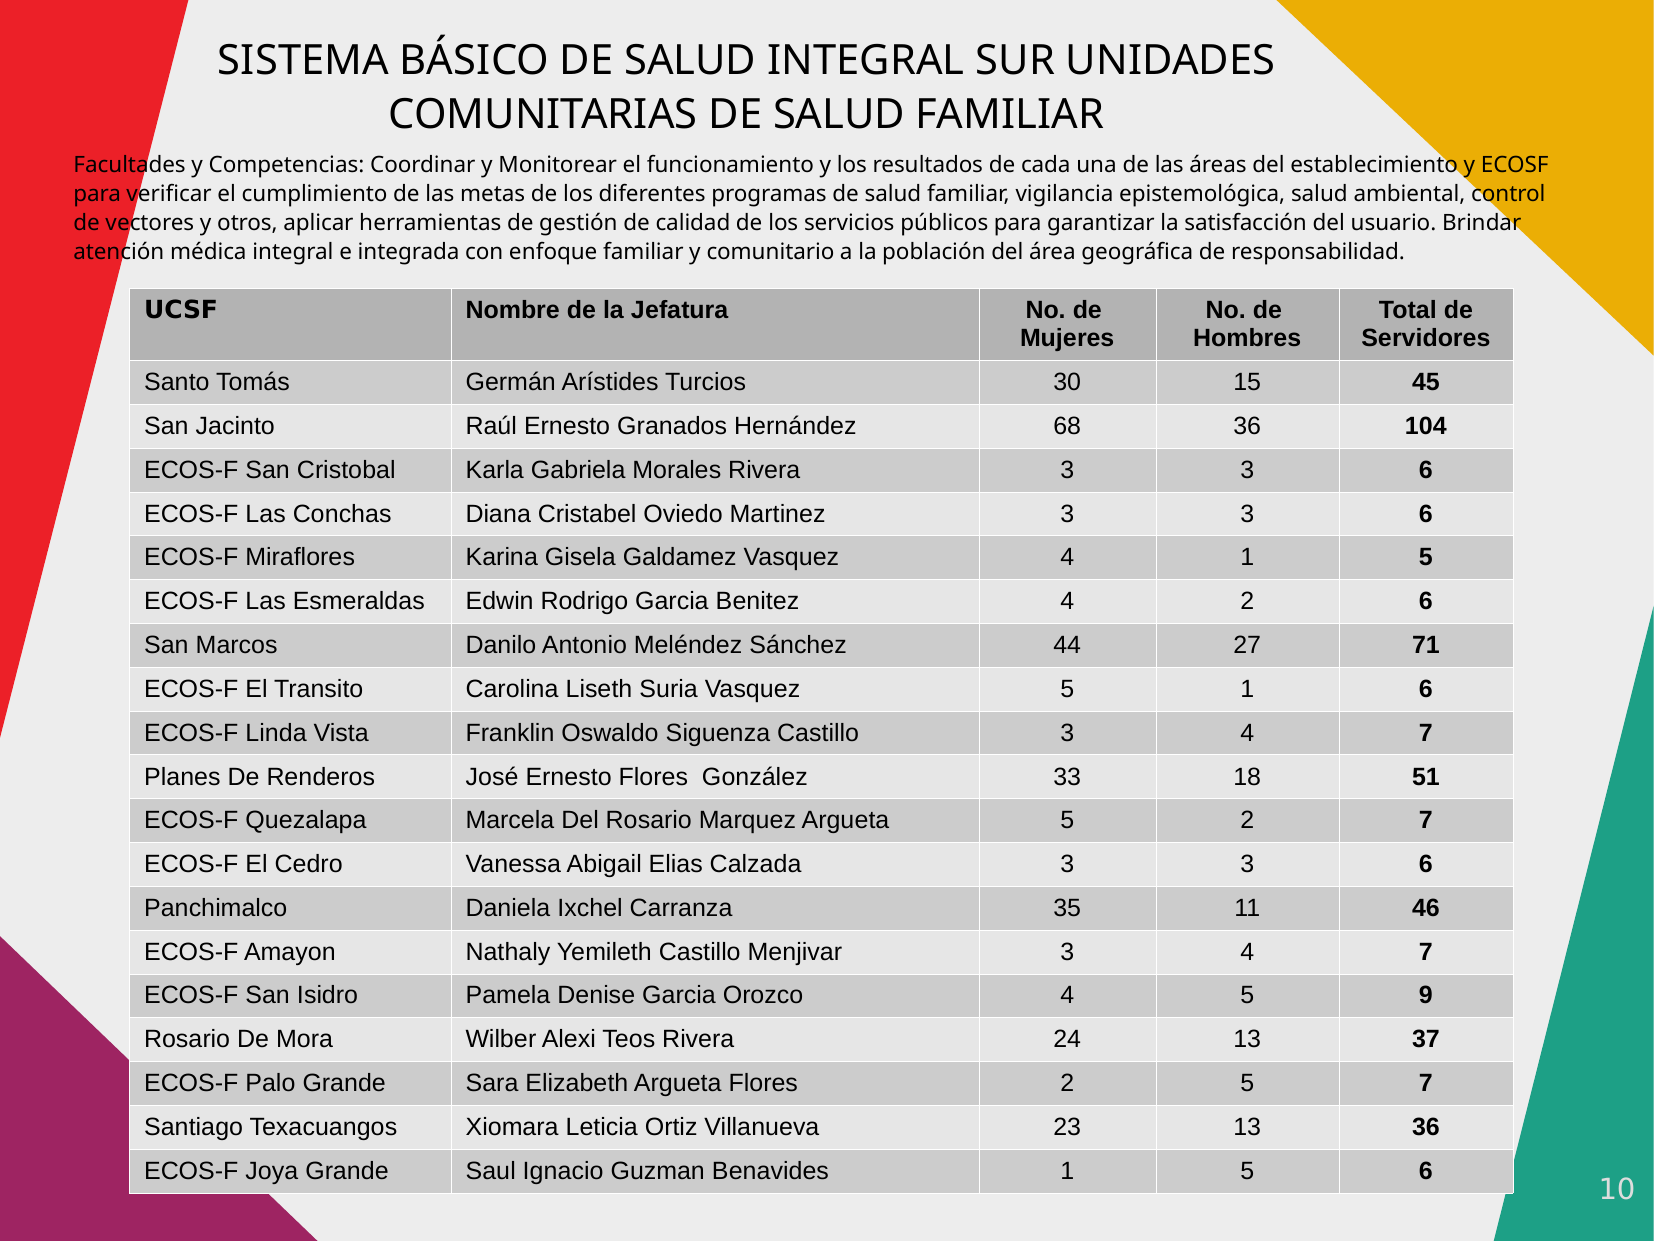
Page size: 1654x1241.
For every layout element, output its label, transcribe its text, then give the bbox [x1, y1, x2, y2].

table_header UCSF [130, 289, 451, 360]
table_cell 36 [1157, 405, 1339, 448]
table_header Total de Servidores [1340, 289, 1513, 360]
table_cell 4 [980, 975, 1156, 1017]
table_cell 7 [1340, 799, 1513, 842]
table_cell 3 [1157, 493, 1339, 535]
table_cell 4 [1157, 931, 1339, 974]
table_cell ECOS-F El Transito [130, 668, 451, 711]
table_cell Xiomara Leticia Ortiz Villanueva [452, 1106, 979, 1149]
table_cell San Jacinto [130, 405, 451, 448]
table_cell 7 [1340, 931, 1513, 974]
table_cell 5 [980, 799, 1156, 842]
table_cell 4 [1157, 712, 1339, 754]
table_cell 5 [980, 668, 1156, 711]
table_cell Vanessa Abigail Elias Calzada [452, 843, 979, 886]
table_cell Karla Gabriela Morales Rivera [452, 449, 979, 492]
table_cell 6 [1340, 493, 1513, 535]
table_cell 71 [1340, 624, 1513, 667]
table_cell 3 [980, 493, 1156, 535]
table_cell Daniela Ixchel Carranza [452, 887, 979, 930]
table_cell 13 [1157, 1018, 1339, 1061]
table_cell Marcela Del Rosario Marquez Argueta [452, 799, 979, 842]
table_cell 23 [980, 1106, 1156, 1149]
table_cell 68 [980, 405, 1156, 448]
table_cell 37 [1340, 1018, 1513, 1061]
table_cell 1 [980, 1150, 1156, 1193]
table_cell ECOS-F Amayon [130, 931, 451, 974]
table_cell Danilo Antonio Meléndez Sánchez [452, 624, 979, 667]
table_cell 3 [980, 712, 1156, 754]
table_cell 45 [1340, 361, 1513, 404]
table_cell Saul Ignacio Guzman Benavides [452, 1150, 979, 1193]
table_cell 3 [1157, 843, 1339, 886]
table_cell ECOS-F San Isidro [130, 975, 451, 1017]
table_cell 4 [980, 580, 1156, 623]
table_cell 46 [1340, 887, 1513, 930]
table_cell 3 [980, 931, 1156, 974]
table_cell 1 [1157, 536, 1339, 579]
table_header No. de Hombres [1157, 289, 1339, 360]
table_cell 3 [980, 843, 1156, 886]
table_cell 18 [1157, 755, 1339, 798]
table_cell 44 [980, 624, 1156, 667]
table_cell 6 [1340, 843, 1513, 886]
table_cell 30 [980, 361, 1156, 404]
table_cell ECOS-F Palo Grande [130, 1062, 451, 1105]
table_cell 51 [1340, 755, 1513, 798]
table_cell 6 [1340, 580, 1513, 623]
table_cell Raúl Ernesto Granados Hernández [452, 405, 979, 448]
table_cell 6 [1340, 449, 1513, 492]
table_cell Franklin Oswaldo Siguenza Castillo [452, 712, 979, 754]
table_cell San Marcos [130, 624, 451, 667]
table_cell 35 [980, 887, 1156, 930]
table_cell 2 [1157, 580, 1339, 623]
table_cell 24 [980, 1018, 1156, 1061]
table_cell 15 [1157, 361, 1339, 404]
table_cell 36 [1340, 1106, 1513, 1149]
table_cell Santiago Texacuangos [130, 1106, 451, 1149]
table_cell 6 [1340, 668, 1513, 711]
table_cell 104 [1340, 405, 1513, 448]
table_cell 11 [1157, 887, 1339, 930]
table_cell Nathaly Yemileth Castillo Menjivar [452, 931, 979, 974]
table_cell Carolina Liseth Suria Vasquez [452, 668, 979, 711]
table_cell 7 [1340, 1062, 1513, 1105]
table_cell 5 [1340, 536, 1513, 579]
table_cell ECOS-F Joya Grande [130, 1150, 451, 1193]
table_cell Pamela Denise Garcia Orozco [452, 975, 979, 1017]
table_cell Sara Elizabeth Argueta Flores [452, 1062, 979, 1105]
title SISTEMA BÁSICO DE SALUD INTEGRAL SUR UNIDADES COMUNITARIAS DE SALUD FAMILIAR [82, 11, 1412, 141]
table_cell ECOS-F Miraflores [130, 536, 451, 579]
table_cell 6 [1340, 1150, 1513, 1193]
table_cell ECOS-F El Cedro [130, 843, 451, 886]
table_cell 2 [980, 1062, 1156, 1105]
table_cell 9 [1340, 975, 1513, 1017]
table_cell 3 [980, 449, 1156, 492]
table_cell 5 [1157, 1062, 1339, 1105]
table_cell ECOS-F Quezalapa [130, 799, 451, 842]
table_cell Planes De Renderos [130, 755, 451, 798]
table_header Nombre de la Jefatura [452, 289, 979, 360]
table_cell Germán Arístides Turcios [452, 361, 979, 404]
table_cell José Ernesto Flores González [452, 755, 979, 798]
table_cell 33 [980, 755, 1156, 798]
table_cell Rosario De Mora [130, 1018, 451, 1061]
table_cell ECOS-F San Cristobal [130, 449, 451, 492]
table_cell 7 [1340, 712, 1513, 754]
table_cell Panchimalco [130, 887, 451, 930]
text_box Facultades y Competencias: Coordinar y Monitorear el funcionamiento y los resultados de cada una de las áreas del establecimiento y ECOSF para verificar el cumplimiento de las metas de los diferentes programas de salud familiar, vigilancia epistemológica, salud ambiental, control de vectores y otros, aplicar herramientas de gestión de calidad de los servicios públicos para garantizar la satisfacción del usuario. Brindar atención médica integral e integrada con enfoque familiar y comunitario a la población del área geográfica de responsabilidad. [73, 141, 1562, 272]
table_cell 3 [1157, 449, 1339, 492]
table_cell ECOS-F Las Esmeraldas [130, 580, 451, 623]
table_cell 1 [1157, 668, 1339, 711]
table_cell 5 [1157, 975, 1339, 1017]
table_cell 5 [1157, 1150, 1339, 1193]
table_cell Diana Cristabel Oviedo Martinez [452, 493, 979, 535]
table_cell 27 [1157, 624, 1339, 667]
table_header No. de Mujeres [980, 289, 1156, 360]
table_cell Santo Tomás [130, 361, 451, 404]
table_cell 4 [980, 536, 1156, 579]
table_cell Karina Gisela Galdamez Vasquez [452, 536, 979, 579]
table_cell ECOS-F Las Conchas [130, 493, 451, 535]
table_cell 13 [1157, 1106, 1339, 1149]
table_cell ECOS-F Linda Vista [130, 712, 451, 754]
table_cell 2 [1157, 799, 1339, 842]
table_cell Edwin Rodrigo Garcia Benitez [452, 580, 979, 623]
table_cell Wilber Alexi Teos Rivera [452, 1018, 979, 1061]
